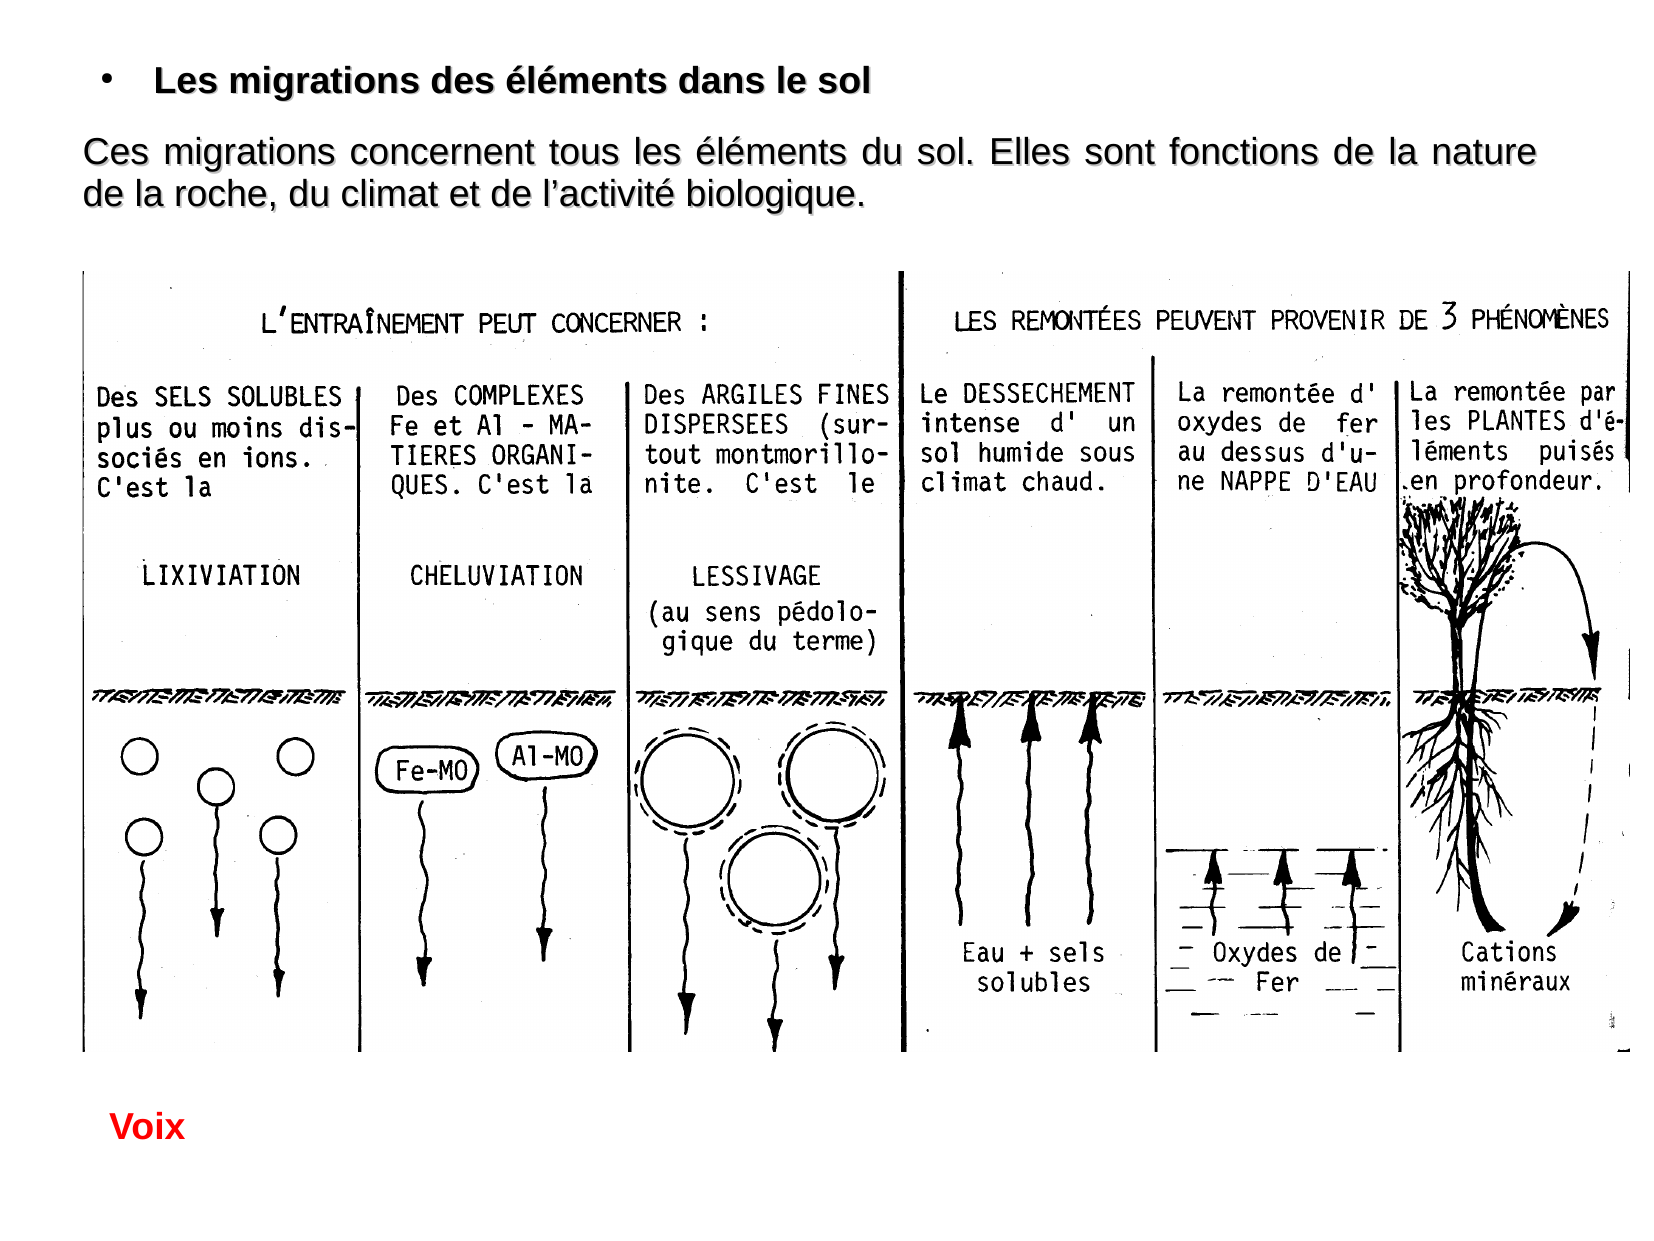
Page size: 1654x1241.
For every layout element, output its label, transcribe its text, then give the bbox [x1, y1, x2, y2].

list Les migrations des éléments dans le sol Ces migrations concernent tous les éléments du sol. Elles sont fonctions de la nature de la roche, du climat et de l’activité biologique. [82, 59, 1538, 271]
picture [82, 271, 1630, 1052]
text_box Voix [94, 1098, 520, 1157]
